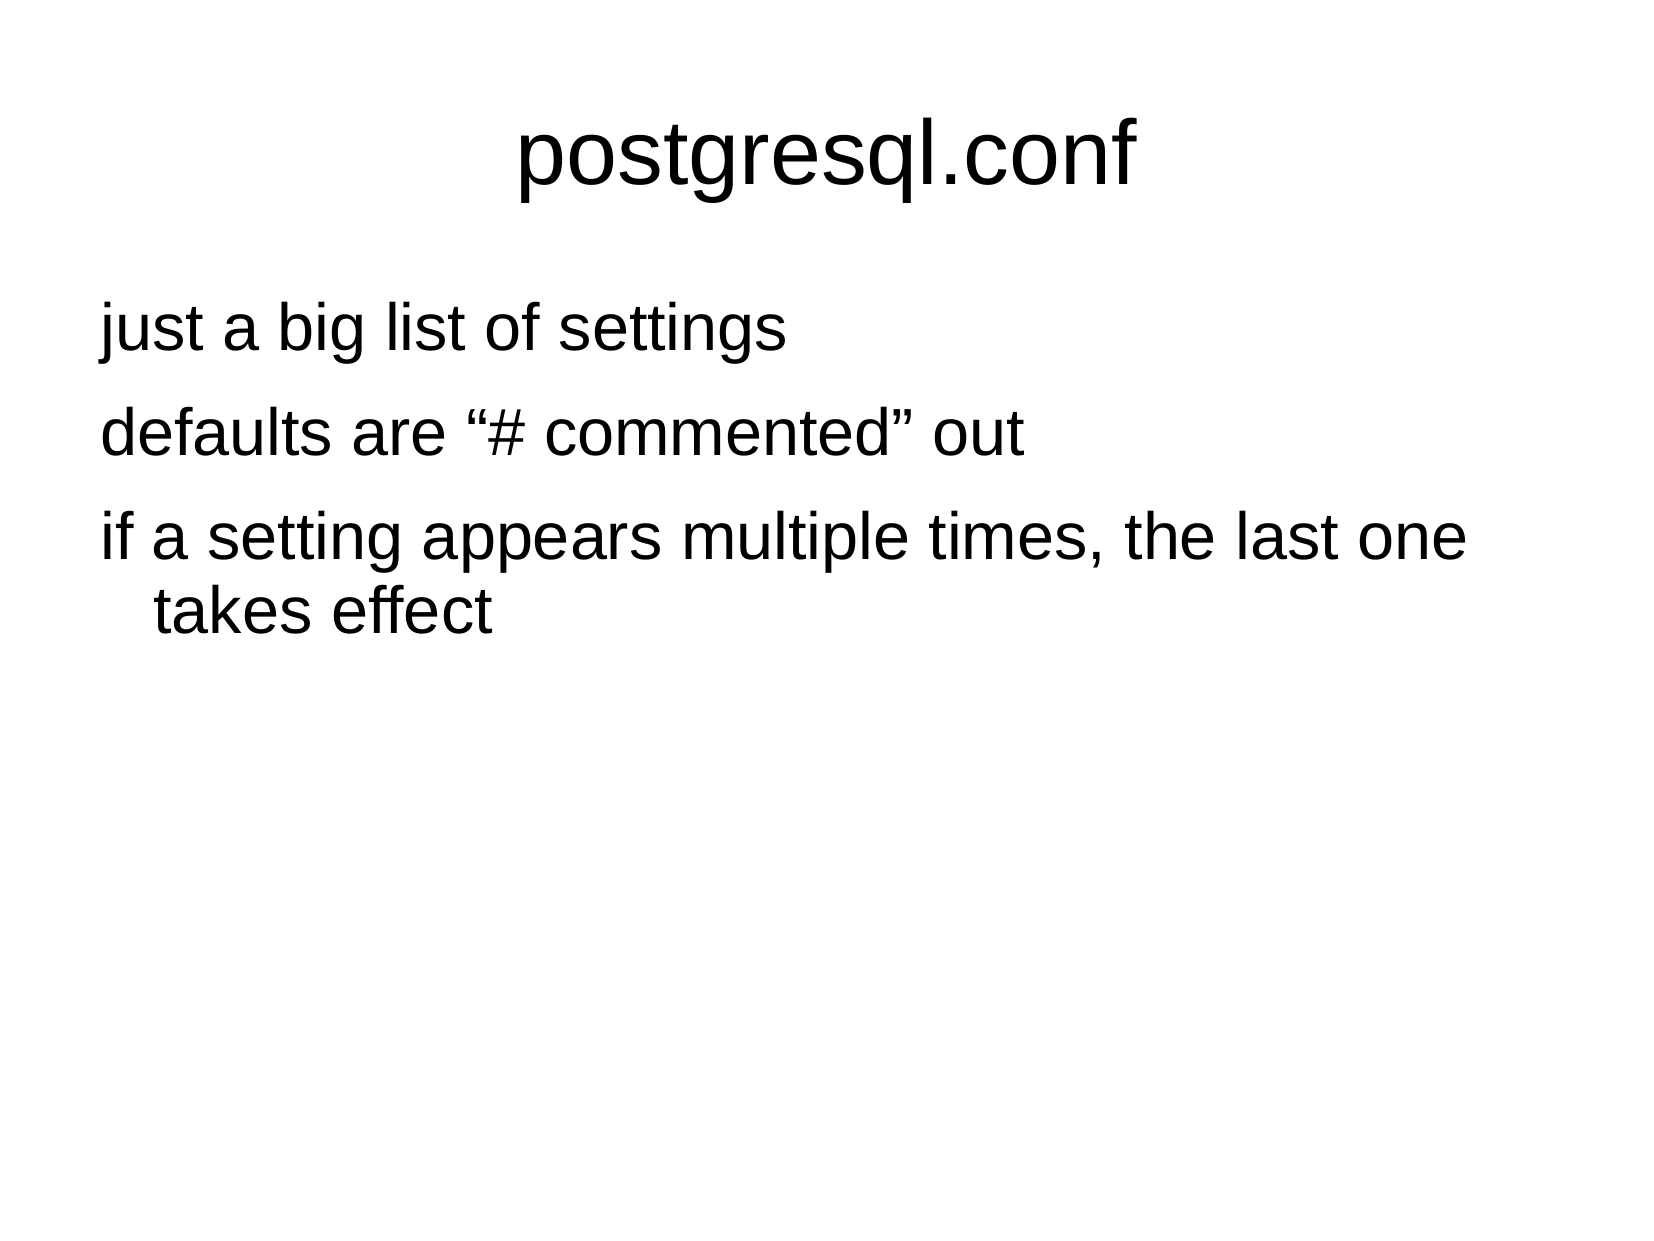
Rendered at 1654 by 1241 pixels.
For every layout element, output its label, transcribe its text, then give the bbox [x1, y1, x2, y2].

list just a big list of settings defaults are “# commented” out if a setting appears multiple times, the last one takes effect [82, 290, 1571, 1109]
title postgresql.conf [82, 49, 1571, 257]
